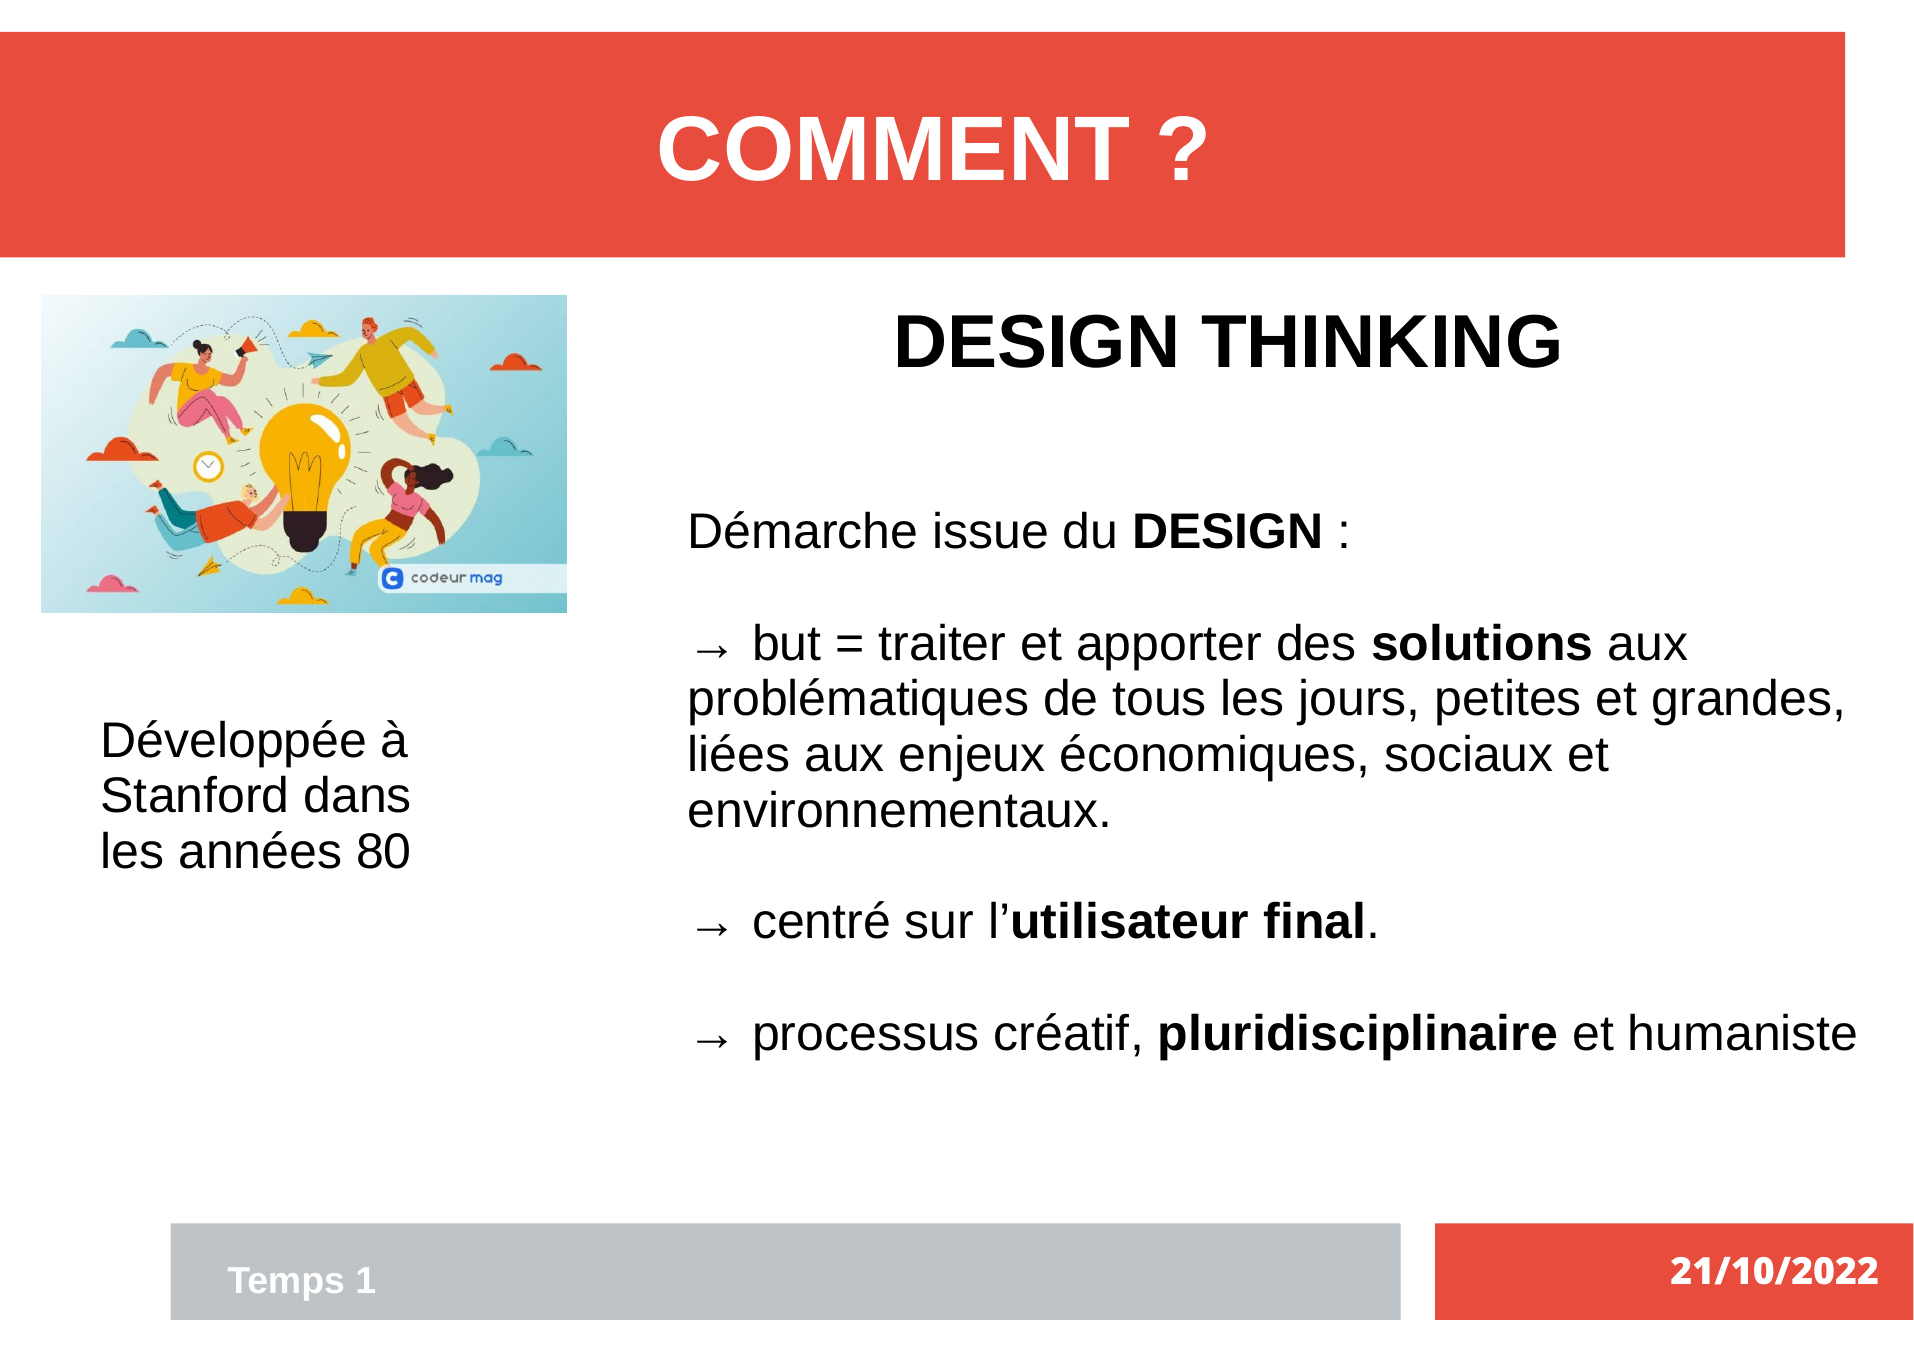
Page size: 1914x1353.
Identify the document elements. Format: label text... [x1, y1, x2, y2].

text_box Démarche issue du DESIGN : → but = traiter et apporter des solutions aux problématiques de tous les jours, petites et grandes, liées aux enjeux économiques, sociaux et environnementaux. → centré sur l’utilisateur final. → processus créatif, pluridisciplinaire et humaniste [673, 496, 1890, 1353]
text_box Développée à Stanford dans les années 80 [86, 704, 497, 1353]
text_box Temps 1 [212, 1251, 981, 1309]
picture [41, 295, 567, 613]
text_box COMMENT ? [642, 90, 1435, 594]
text_box DESIGN THINKING [878, 291, 1737, 496]
